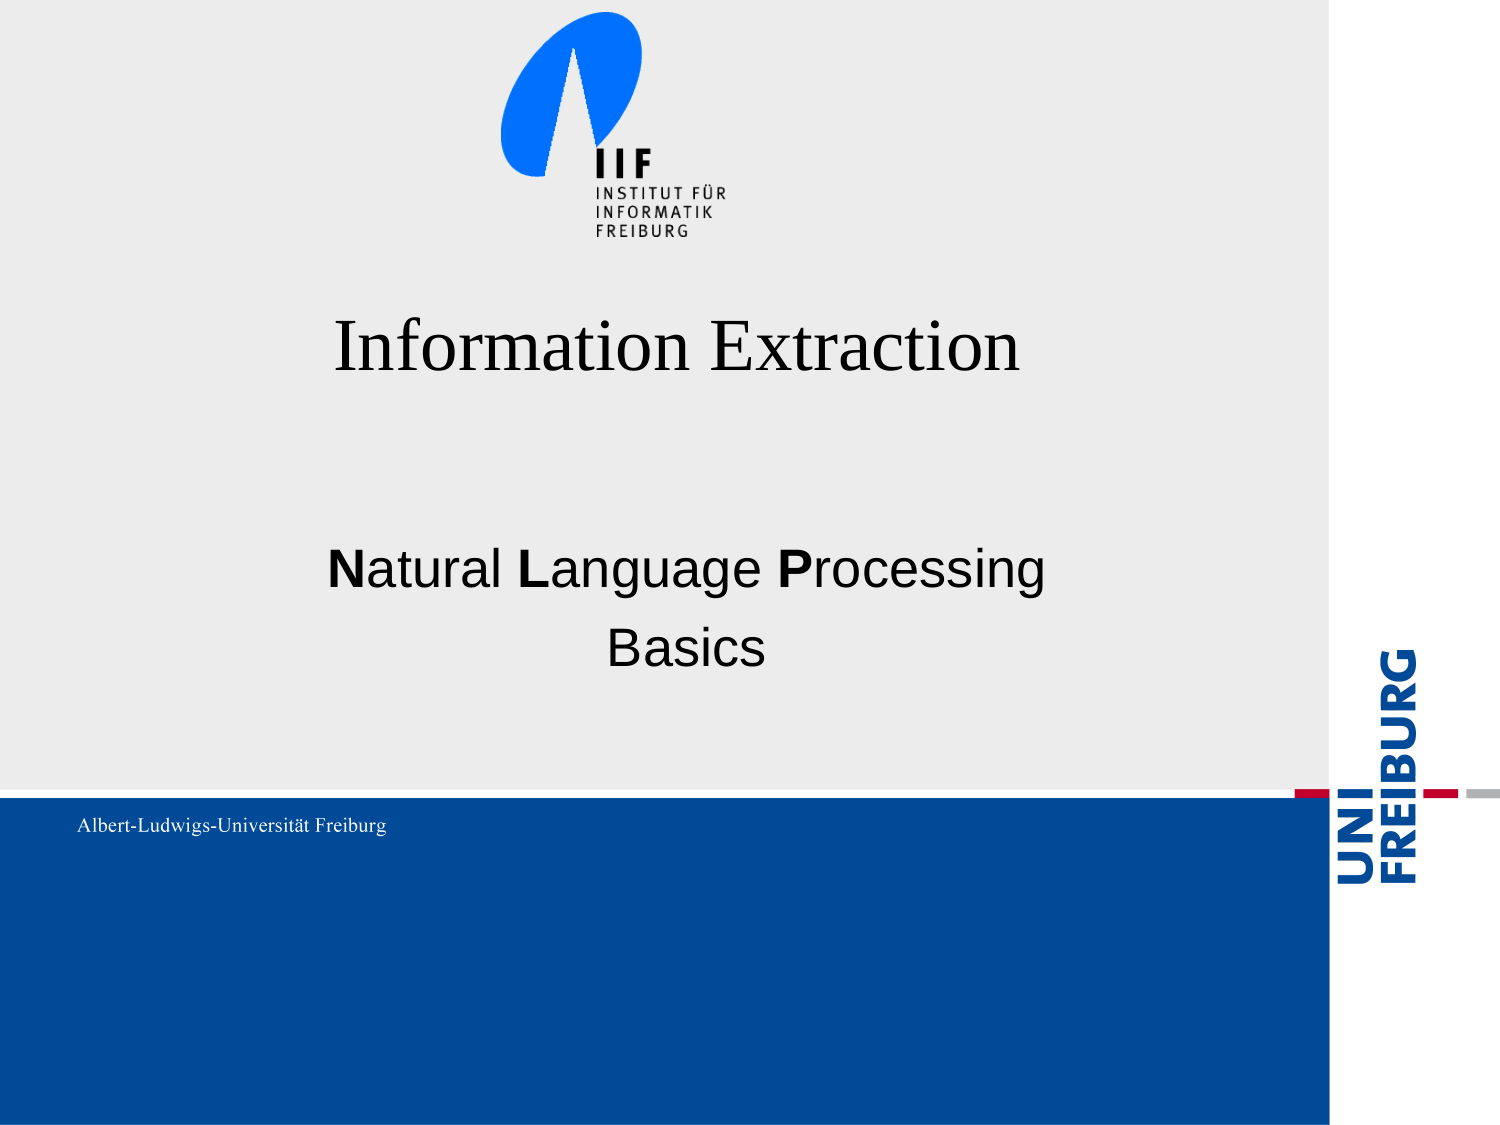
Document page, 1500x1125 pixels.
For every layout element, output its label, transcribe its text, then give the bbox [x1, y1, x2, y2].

subtitle Natural Language Processing Basics [75, 450, 1300, 761]
picture [0, 650, 1500, 1125]
picture [501, 12, 726, 237]
title Information Extraction [76, 253, 1294, 429]
